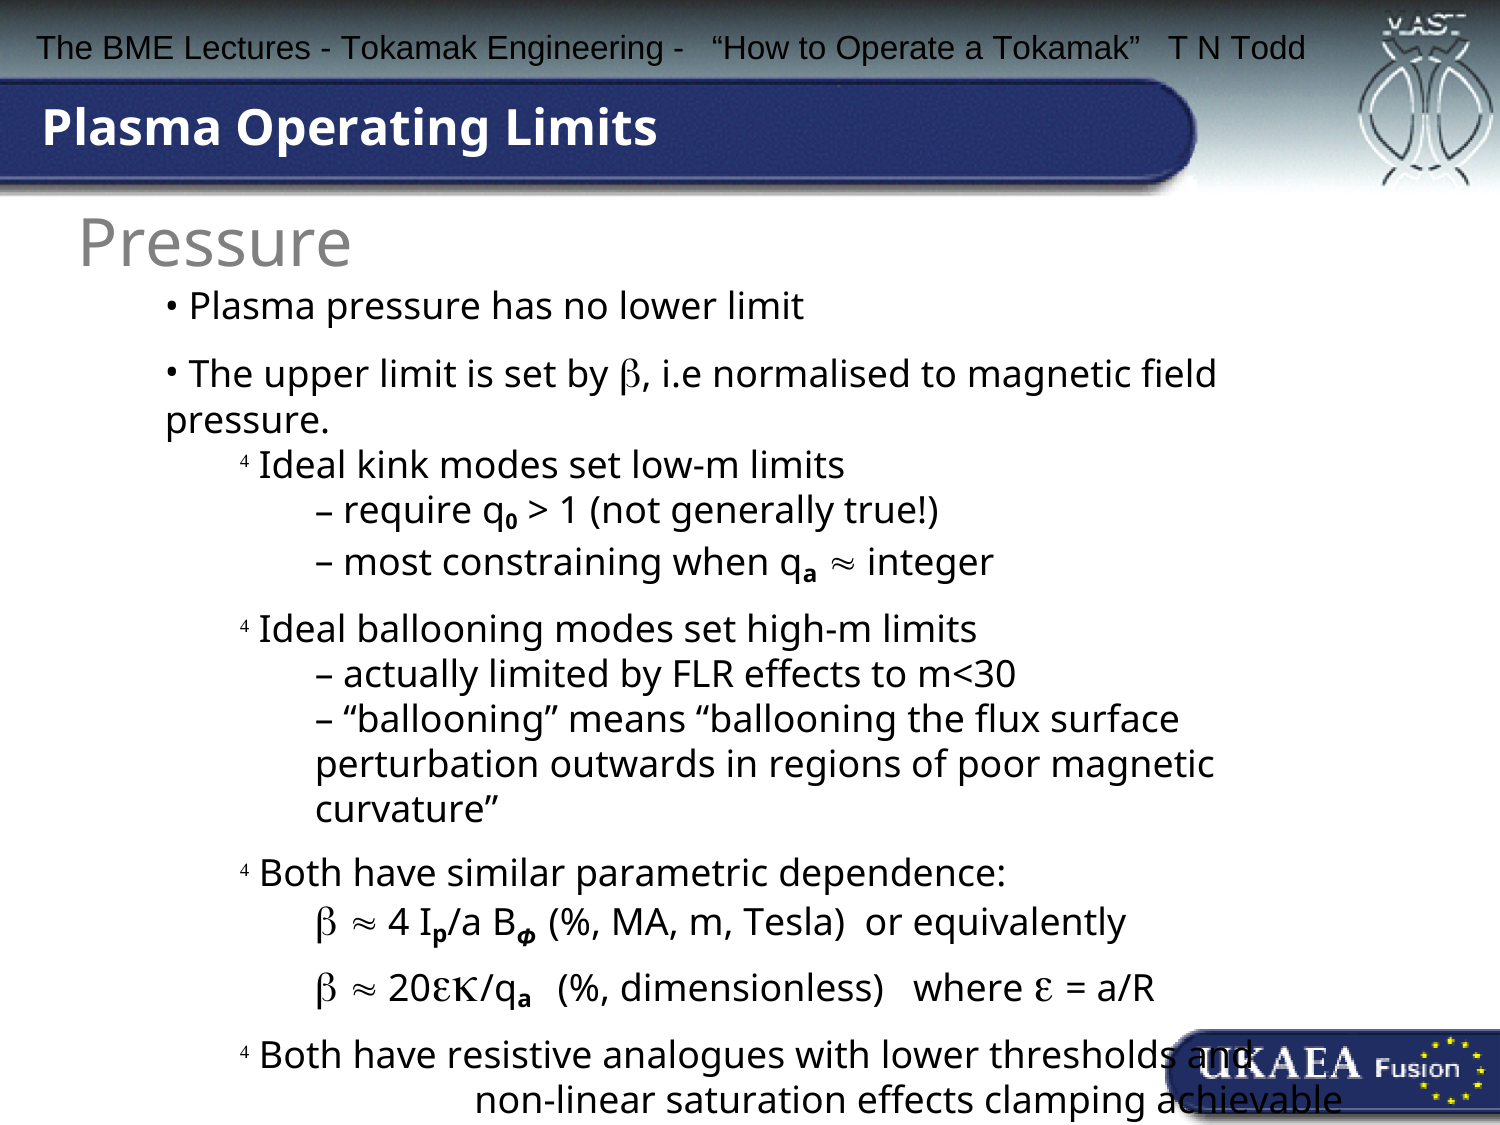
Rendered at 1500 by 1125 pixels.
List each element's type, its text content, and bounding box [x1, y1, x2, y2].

picture [1360, 1029, 1500, 1125]
text_box The BME Lectures - Tokamak Engineering - “How to Operate a Tokamak” T N Todd [0, 18, 1323, 60]
text_box Pressure [63, 192, 369, 288]
picture [0, 0, 1500, 202]
text_box Plasma Operating Limits [26, 88, 674, 164]
text_box Plasma pressure has no lower limit The upper limit is set by , i.e normalised to magnetic field pressure. Ideal kink modes set low-m limits require q0 > 1 (not generally true!) most constraining when qa  integer Ideal ballooning modes set high-m limits actually limited by FLR effects to m<30 “ballooning” means “ballooning the flux surface perturbation outwards in regions of poor magnetic curvature” Both have similar parametric dependence:   4 Ip/a BΦ (%, MA, m, Tesla) or equivalently   20/qa (%, dimensionless) where  = a/R Both have resistive analogues with lower thresholds and non-linear saturation effects clamping achievable pressure [150, 274, 1360, 1125]
